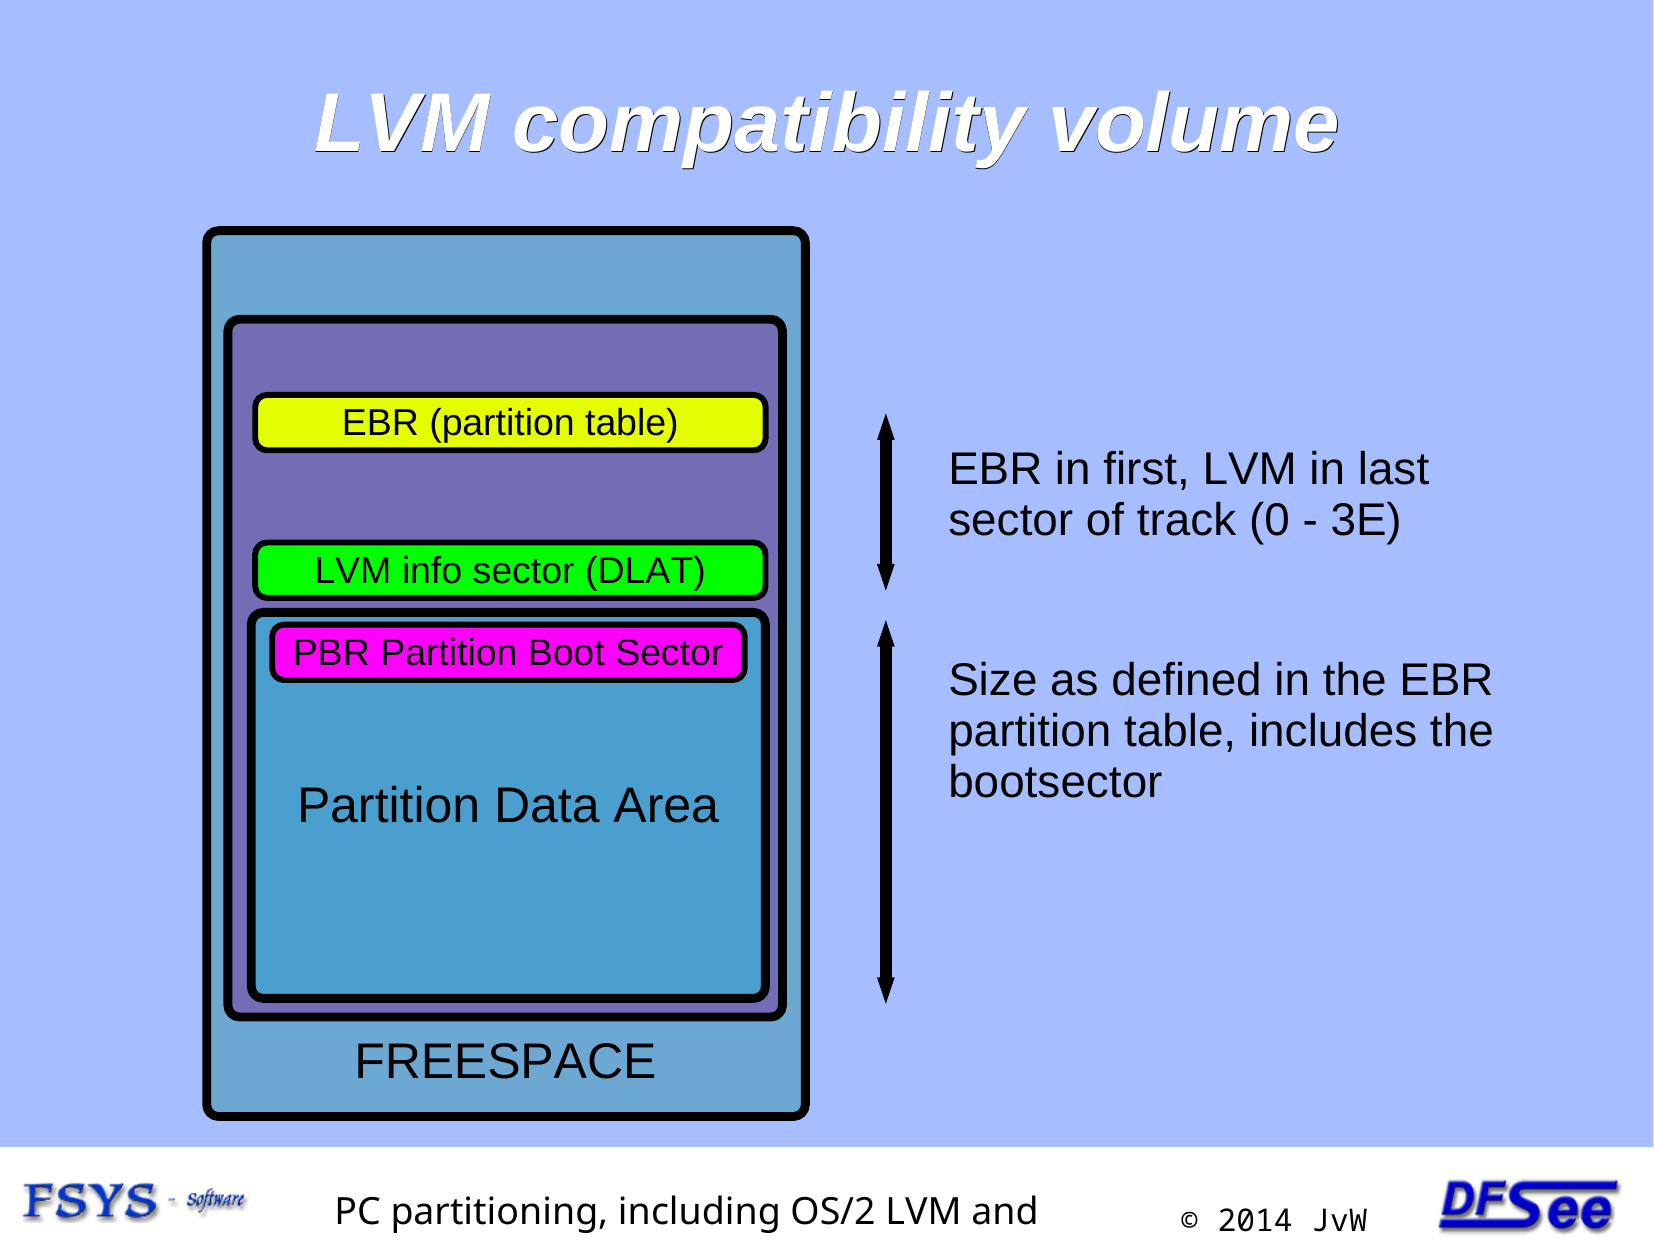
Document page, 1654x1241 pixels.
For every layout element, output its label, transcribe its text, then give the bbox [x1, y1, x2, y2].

text_box Partition Data Area [251, 612, 766, 999]
picture [1434, 1177, 1623, 1241]
text_box EBR (partition table) [255, 394, 766, 451]
text_box EBR in first, LVM in last sector of track (0 - 3E) [948, 442, 1431, 557]
text_box Size as defined in the EBR partition table, includes the bootsector [948, 653, 1495, 825]
text_box [206, 230, 806, 1117]
title LVM compatibility volume [121, 19, 1534, 227]
picture [18, 1178, 254, 1223]
text_box PBR Partition Boot Sector [272, 624, 745, 681]
text_box FREESPACE [354, 1033, 657, 1123]
text_box LVM info sector (DLAT) [255, 542, 766, 598]
